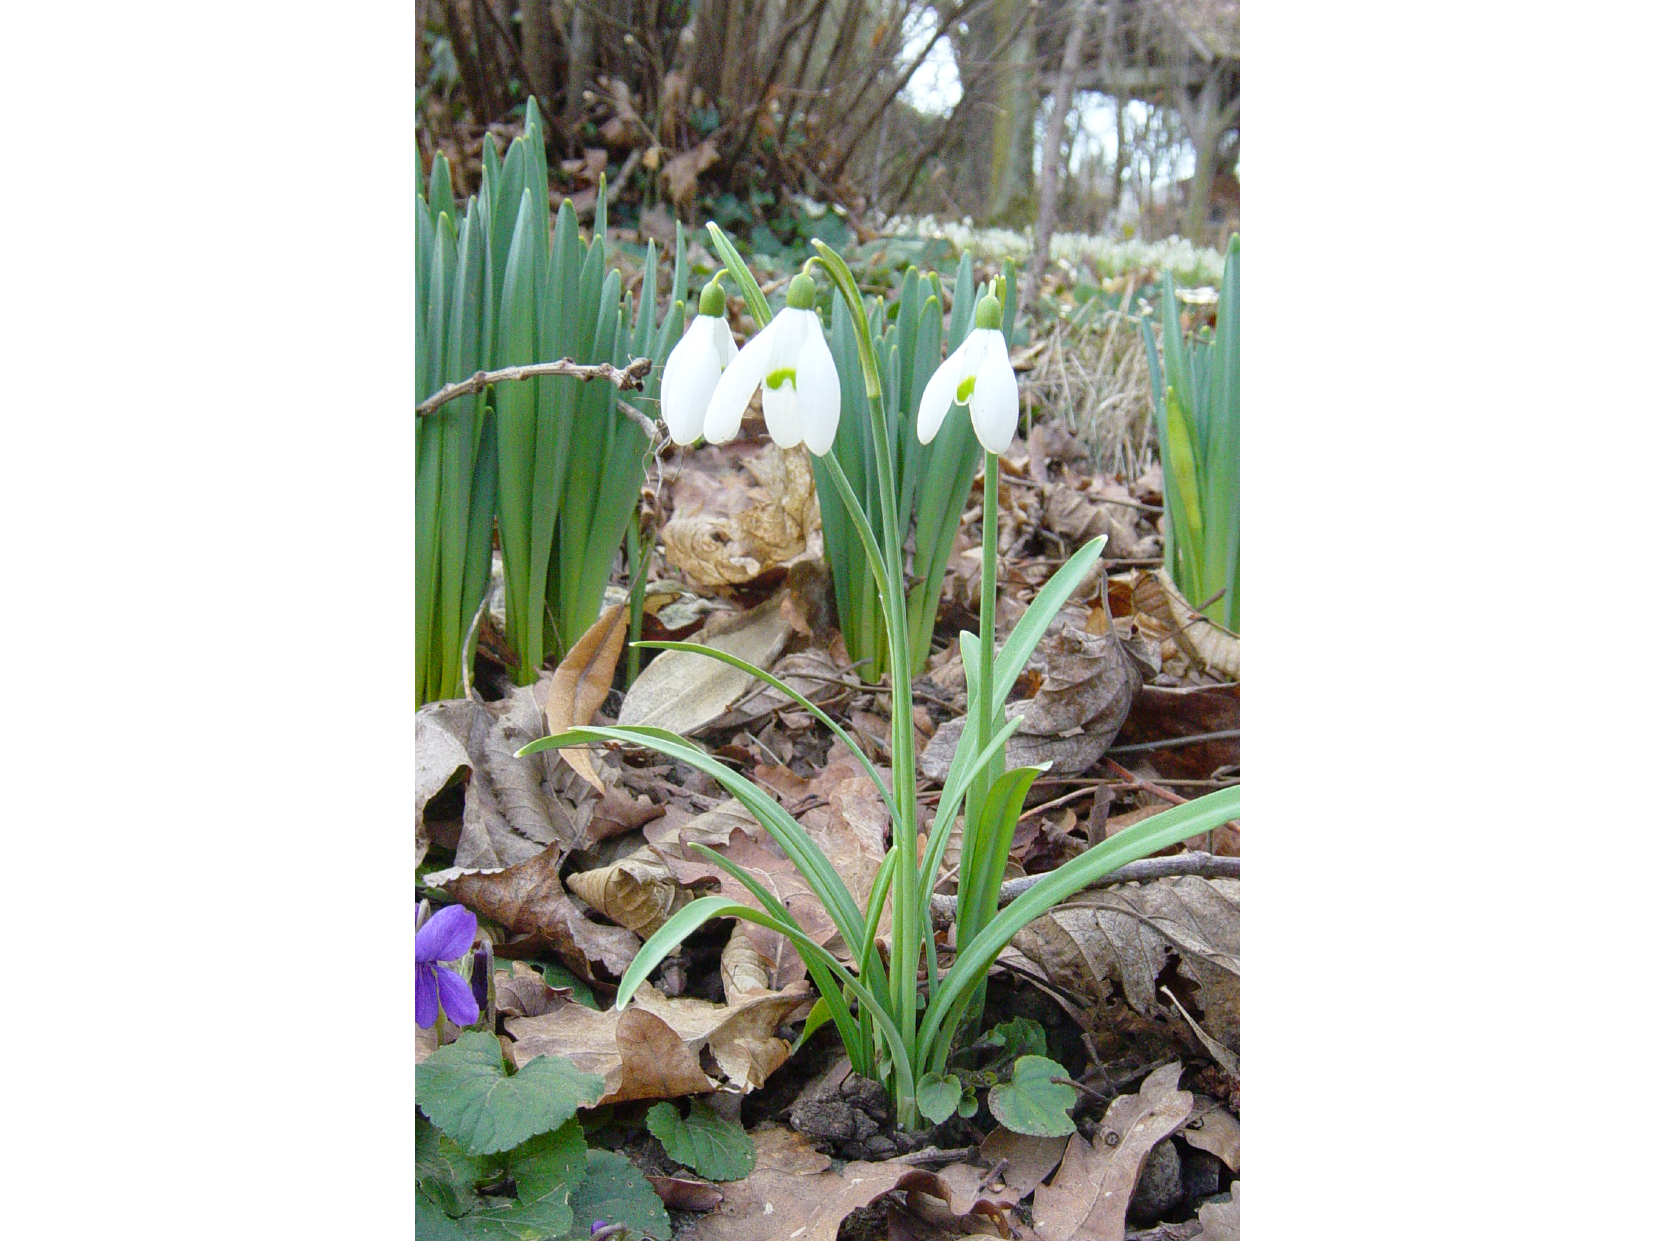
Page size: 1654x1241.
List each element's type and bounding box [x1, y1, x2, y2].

picture [415, 0, 1240, 1241]
